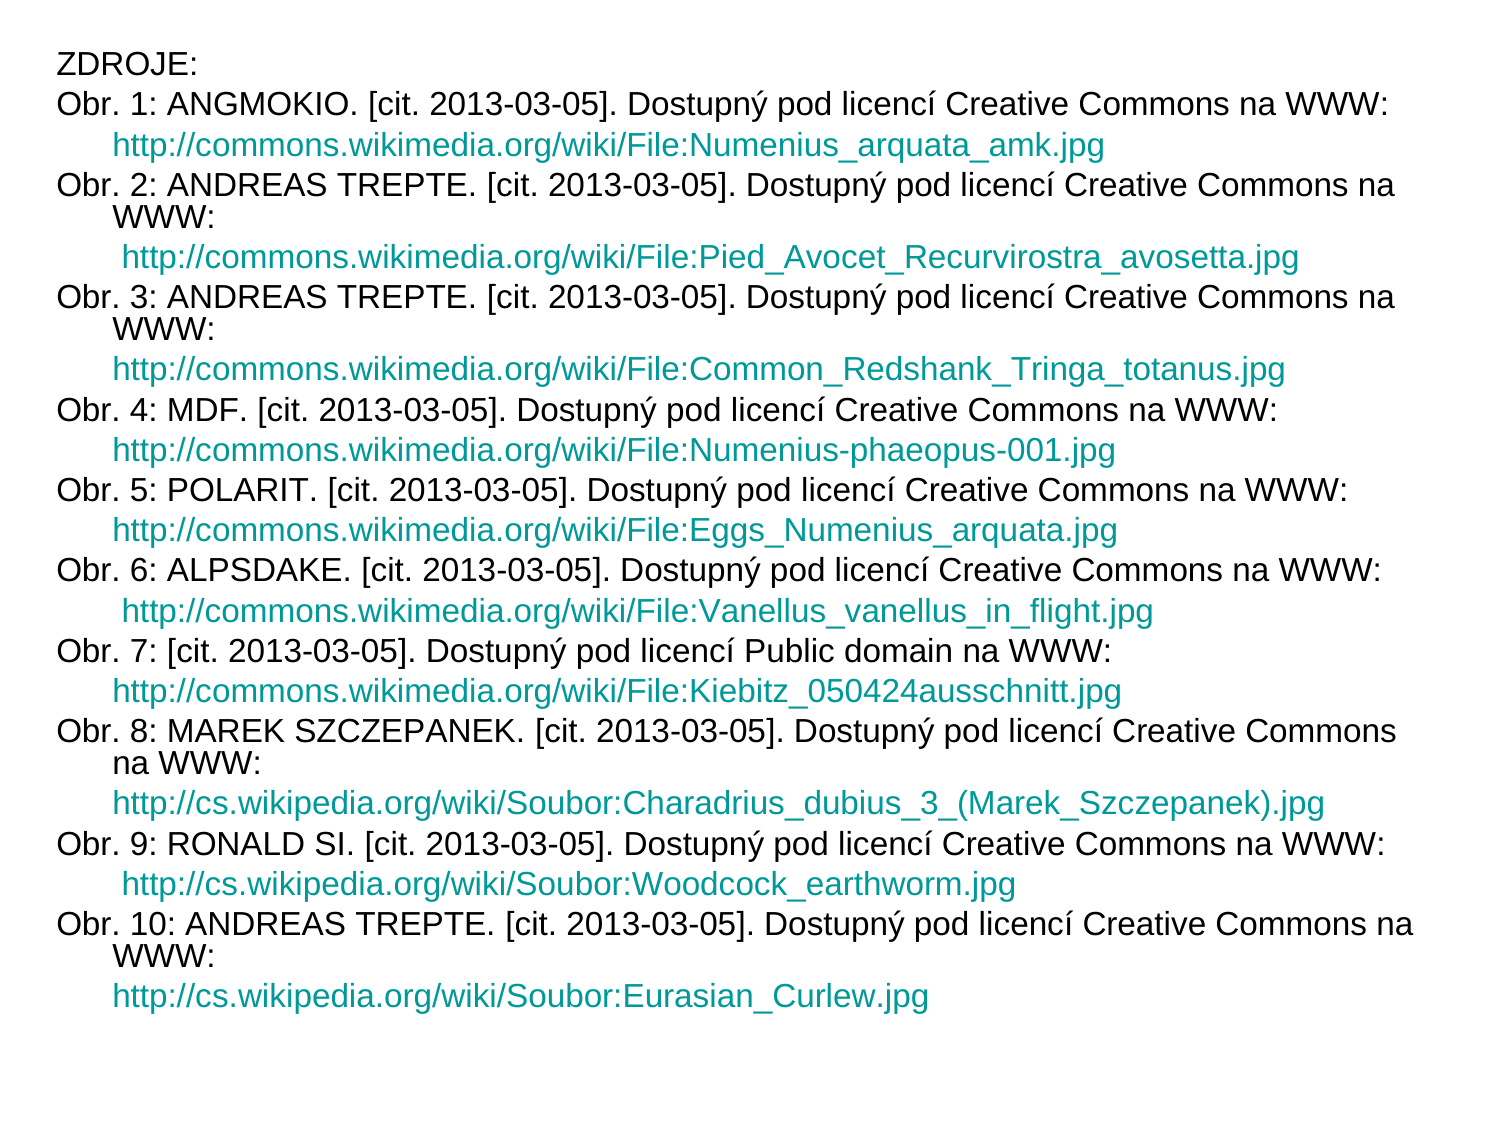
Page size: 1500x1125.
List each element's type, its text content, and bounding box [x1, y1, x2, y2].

list ZDROJE: Obr. 1: ANGMOKIO. [cit. 2013-03-05]. Dostupný pod licencí Creative Commons na WWW: http://commons.wikimedia.org/wiki/File:Numenius_arquata_amk.jpg Obr. 2: ANDREAS TREPTE. [cit. 2013-03-05]. Dostupný pod licencí Creative Commons na WWW: http://commons.wikimedia.org/wiki/File:Pied_Avocet_Recurvirostra_avosetta.jpg Obr. 3: ANDREAS TREPTE. [cit. 2013-03-05]. Dostupný pod licencí Creative Commons na WWW: http://commons.wikimedia.org/wiki/File:Common_Redshank_Tringa_totanus.jpg Obr. 4: MDF. [cit. 2013-03-05]. Dostupný pod licencí Creative Commons na WWW: http://commons.wikimedia.org/wiki/File:Numenius-phaeopus-001.jpg Obr. 5: POLARIT. [cit. 2013-03-05]. Dostupný pod licencí Creative Commons na WWW: http://commons.wikimedia.org/wiki/File:Eggs_Numenius_arquata.jpg Obr. 6: ALPSDAKE. [cit. 2013-03-05]. Dostupný pod licencí Creative Commons na WWW: http://commons.wikimedia.org/wiki/File:Vanellus_vanellus_in_flight.jpg Obr. 7: [cit. 2013-03-05]. Dostupný pod licencí Public domain na WWW: http://commons.wikimedia.org/wiki/File:Kiebitz_050424ausschnitt.jpg Obr. 8: MAREK SZCZEPANEK. [cit. 2013-03-05]. Dostupný pod licencí Creative Commons na WWW: http://cs.wikipedia.org/wiki/Soubor:Charadrius_dubius_3_(Marek_Szczepanek).jpg Obr. 9: RONALD SI. [cit. 2013-03-05]. Dostupný pod licencí Creative Commons na WWW: http://cs.wikipedia.org/wiki/Soubor:Woodcock_earthworm.jpg Obr. 10: ANDREAS TREPTE. [cit. 2013-03-05]. Dostupný pod licencí Creative Commons na WWW: http://cs.wikipedia.org/wiki/Soubor:Eurasian_Curlew.jpg [41, 42, 1459, 1083]
